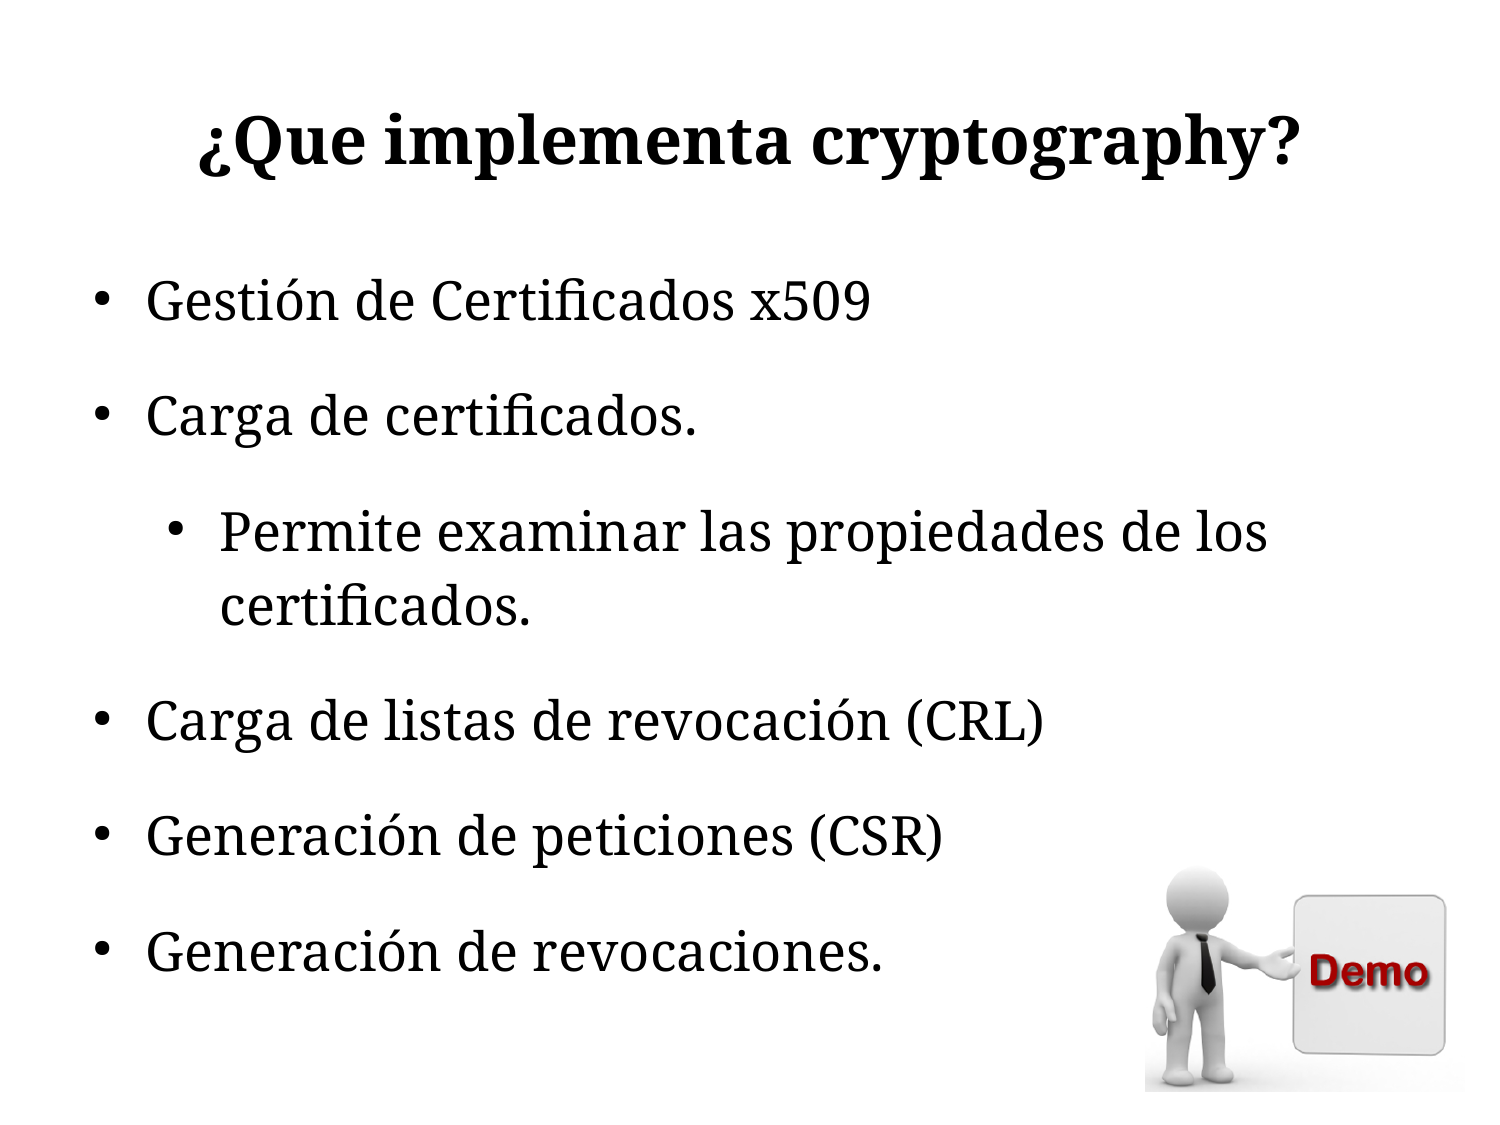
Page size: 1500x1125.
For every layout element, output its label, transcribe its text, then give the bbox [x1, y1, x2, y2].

list Gestión de Certificados x509 Carga de certificados. Permite examinar las propiedades de los certificados. Carga de listas de revocación (CRL) Generación de peticiones (CSR) Generación de revocaciones. [75, 262, 1425, 1005]
picture [1145, 850, 1465, 1092]
title ¿Que implementa cryptography? [75, 45, 1425, 233]
